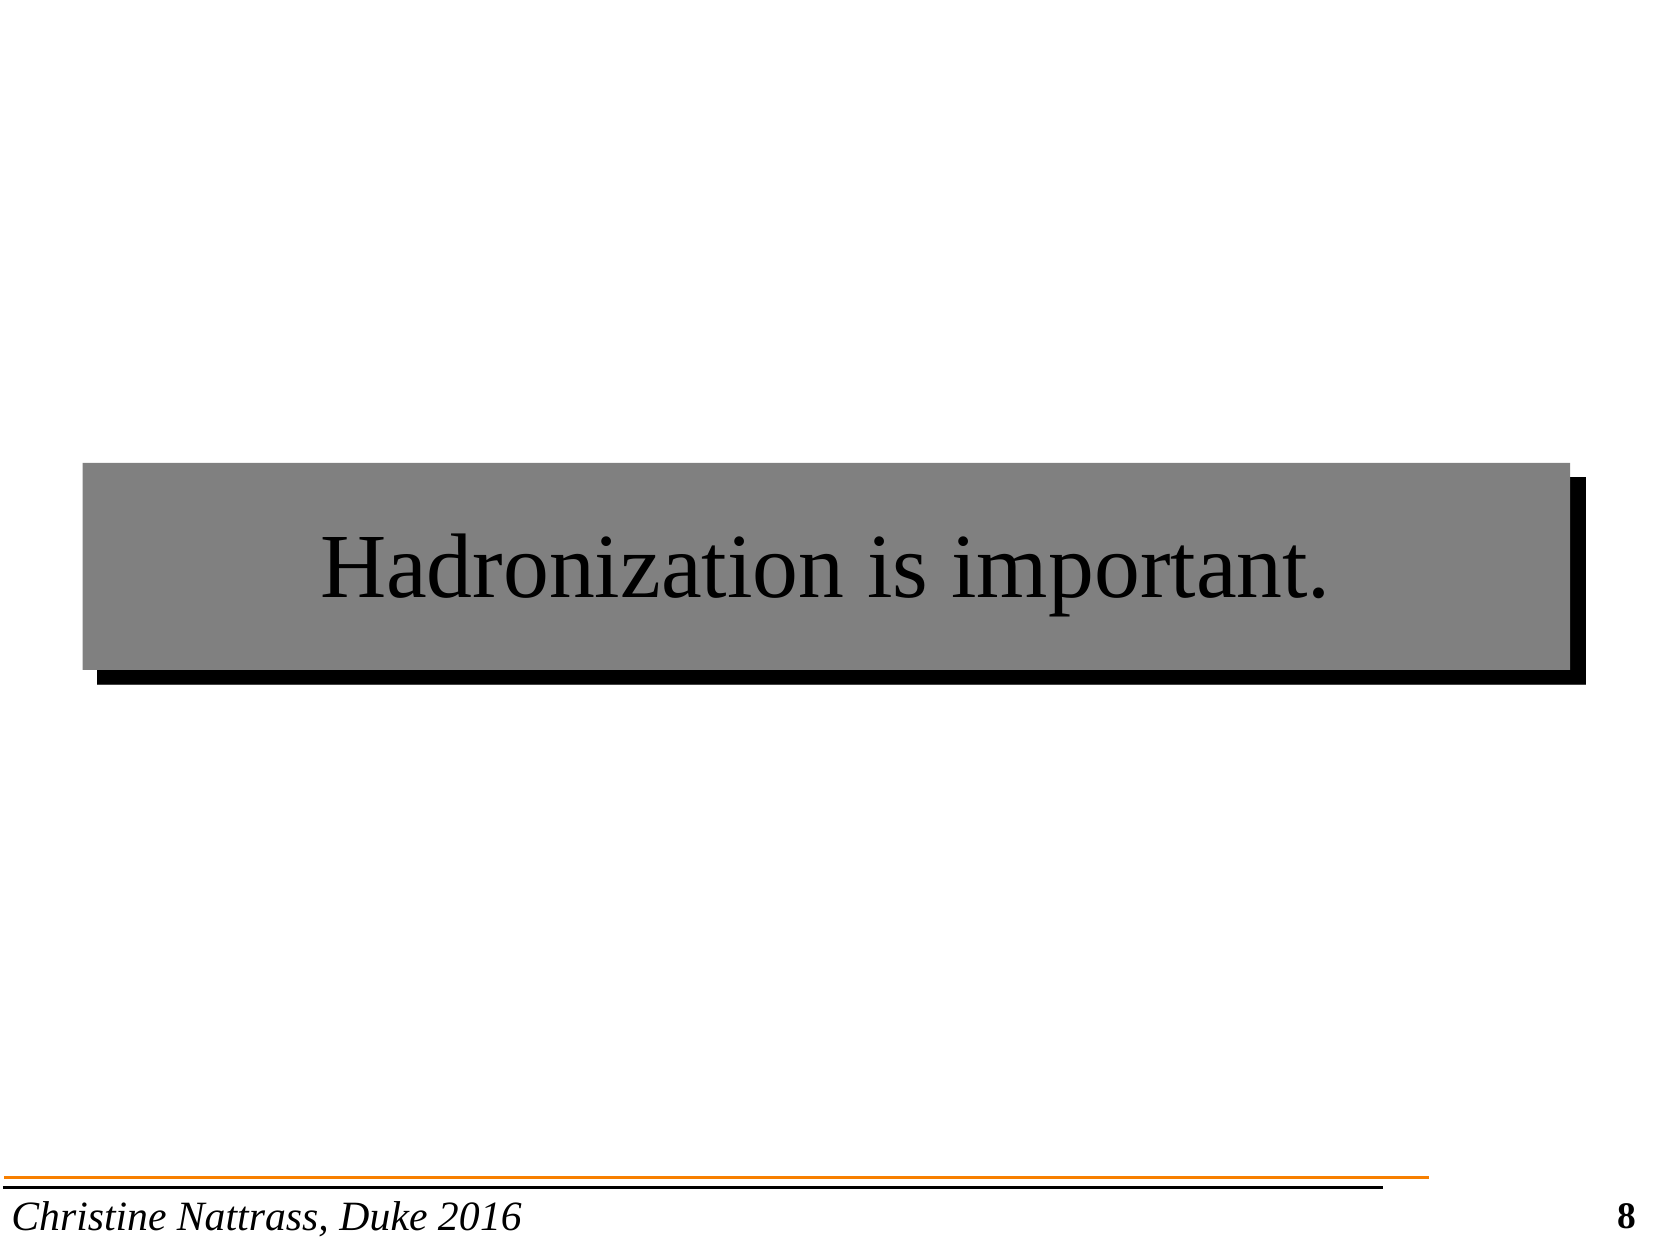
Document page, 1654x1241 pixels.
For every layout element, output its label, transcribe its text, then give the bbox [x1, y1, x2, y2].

title Hadronization is important. [82, 462, 1571, 670]
